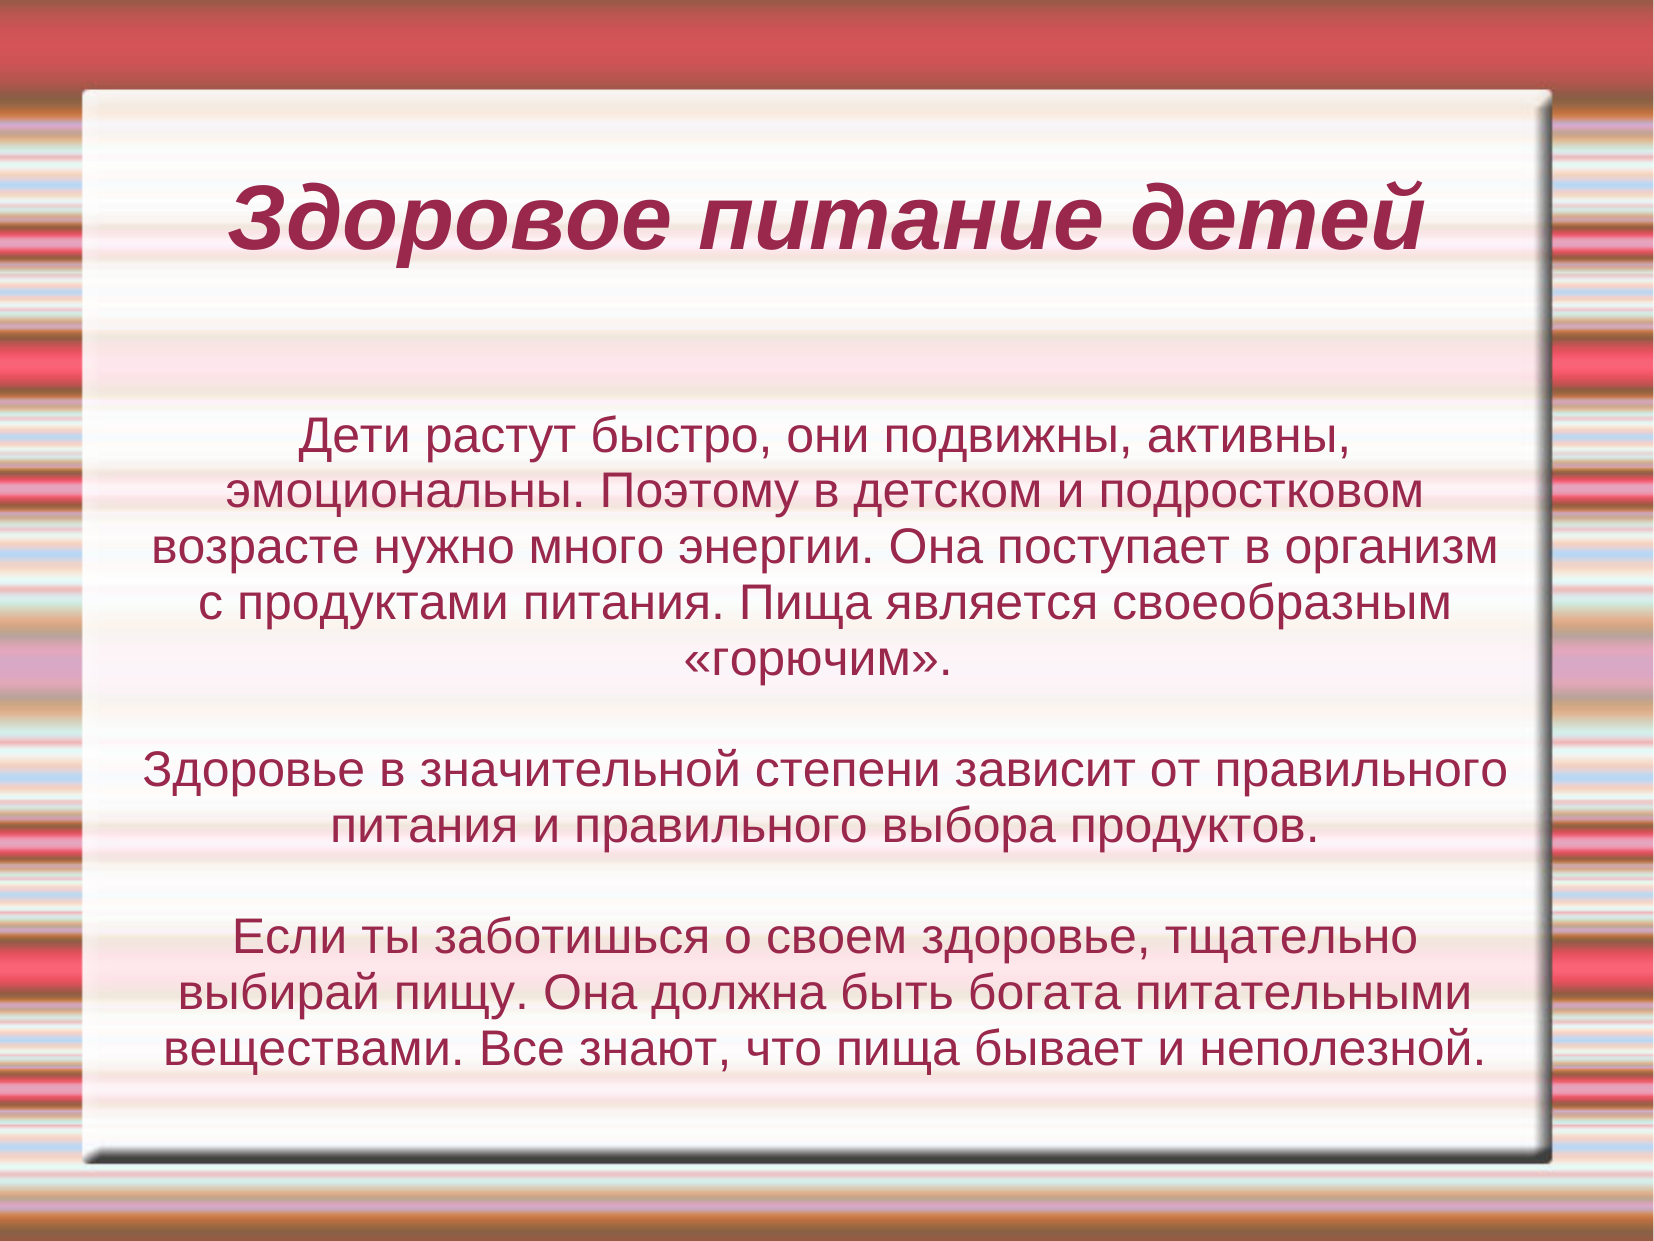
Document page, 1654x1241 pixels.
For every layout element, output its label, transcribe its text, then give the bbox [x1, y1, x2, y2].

picture [0, 0, 1654, 1241]
title Здоровое питание детей [121, 114, 1534, 322]
subtitle Дети растут быстро, они подвижны, активны, эмоциональны. Поэтому в детском и подростковом возрасте нужно много энергии. Она поступает в организм с продуктами питания. Пища является своеобразным «горючим». Здоровье в значительной степени зависит от правильного питания и правильного выбора продуктов. Если ты заботишься о своем здоровье, тщательно выбирай пищу. Она должна быть богата питательными веществами. Все знают, что пища бывает и неполезной. [134, 350, 1516, 1132]
